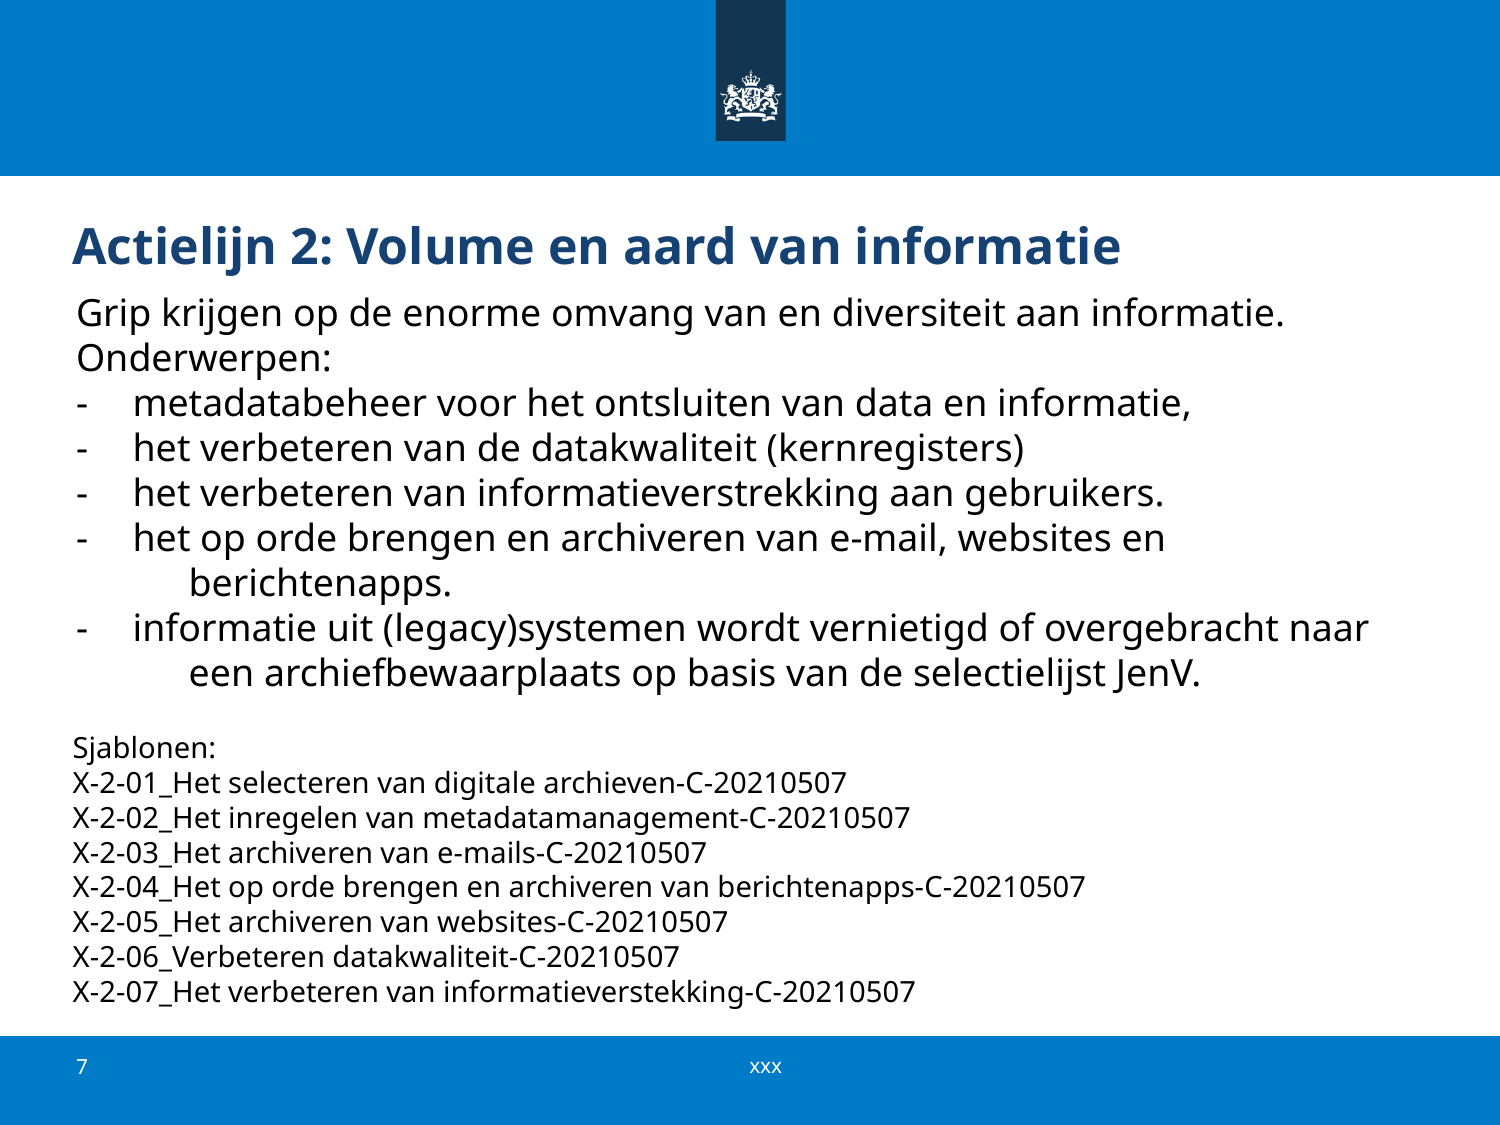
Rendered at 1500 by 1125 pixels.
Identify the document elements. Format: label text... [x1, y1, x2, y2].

title Actielijn 2: Volume en aard van informatie [57, 207, 1408, 302]
text_box 7 [61, 1046, 179, 1106]
text_box Grip krijgen op de enorme omvang van en diversiteit aan informatie. Onderwerpen: metadatabeheer voor het ontsluiten van data en informatie, het verbeteren van de datakwaliteit (kernregisters) het verbeteren van informatieverstrekking aan gebruikers. het op orde brengen en archiveren van e-mail, websites en berichtenapps. informatie uit (legacy)systemen wordt vernietigd of overgebracht naar een archiefbewaarplaats op basis van de selectielijst JenV. [61, 282, 1408, 702]
text_box Sjablonen: X-2-01_Het selecteren van digitale archieven-C-20210507 X-2-02_Het inregelen van metadatamanagement-C-20210507 X-2-03_Het archiveren van e-mails-C-20210507 X-2-04_Het op orde brengen en archiveren van berichtenapps-C-20210507 X-2-05_Het archiveren van websites-C-20210507 X-2-06_Verbeteren datakwaliteit-C-20210507 X-2-07_Het verbeteren van informatieverstekking-C-20210507 [58, 721, 1394, 1016]
